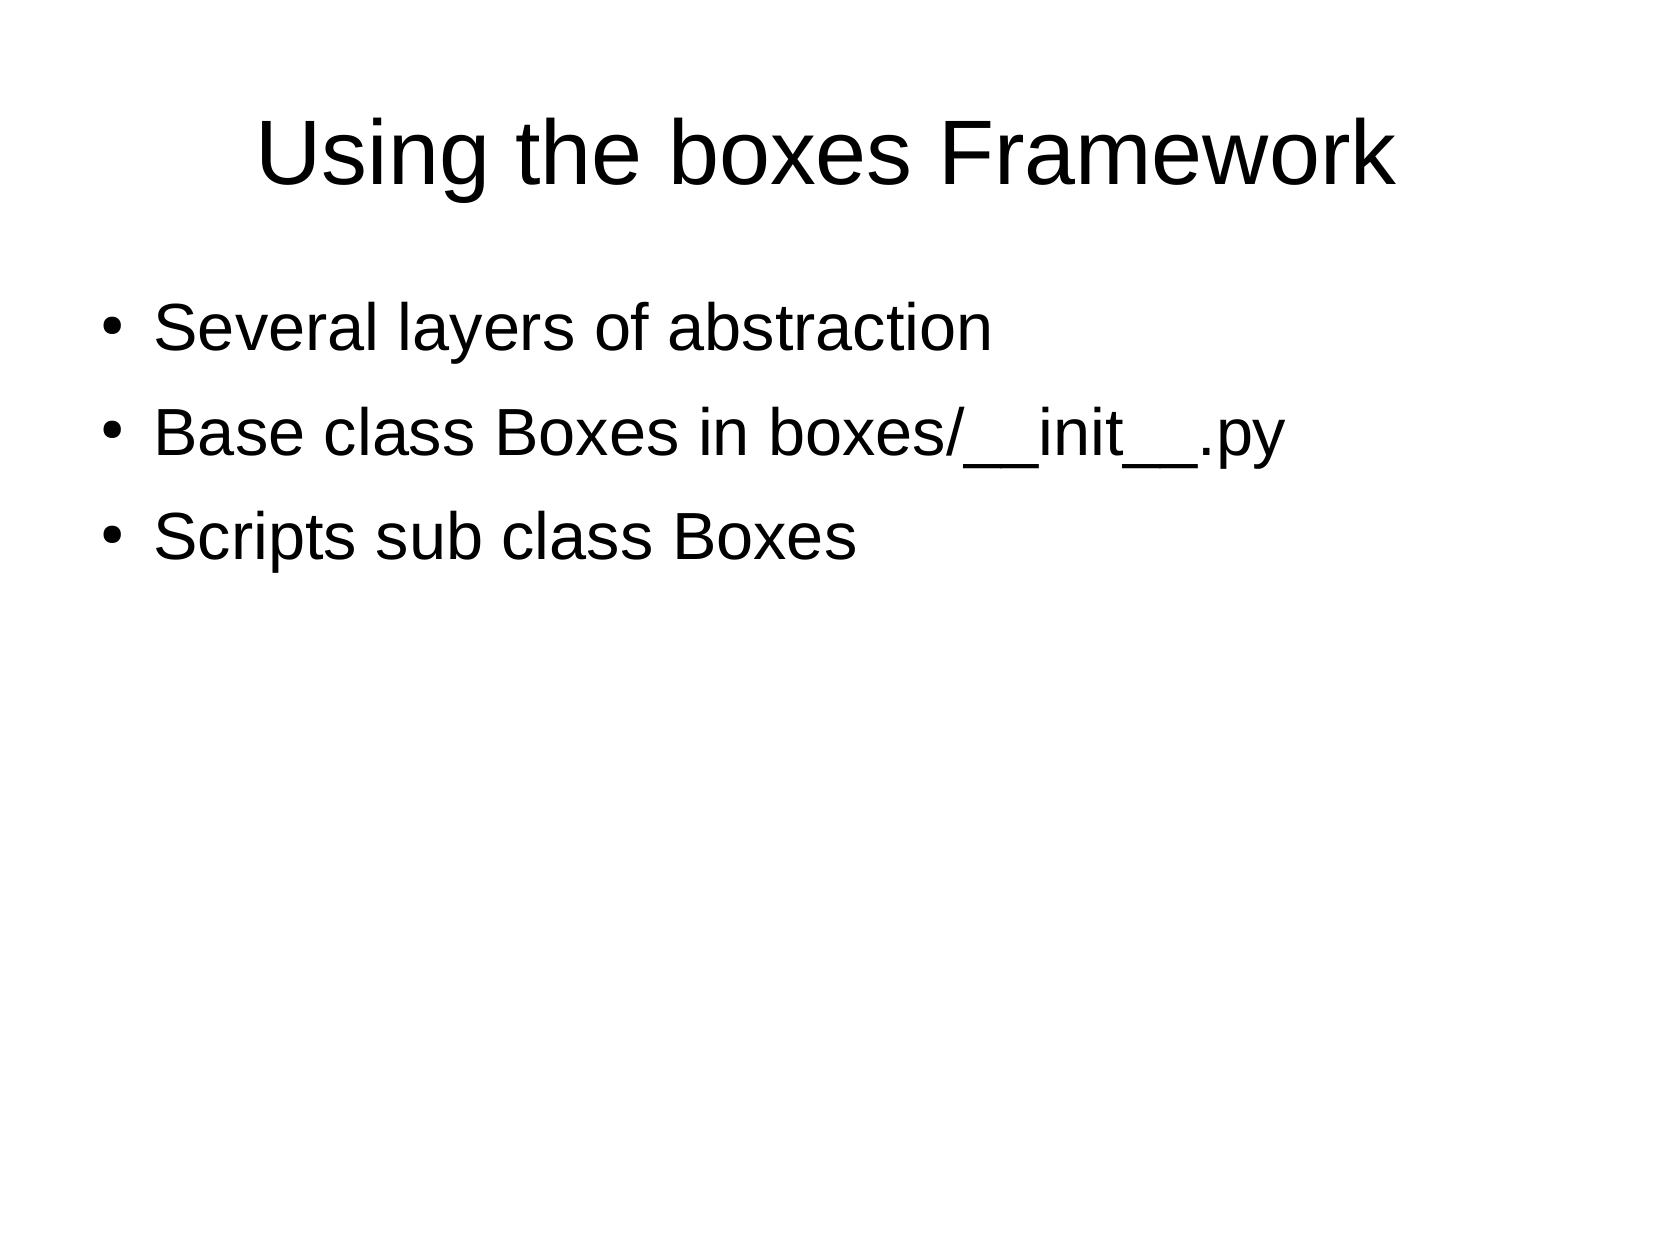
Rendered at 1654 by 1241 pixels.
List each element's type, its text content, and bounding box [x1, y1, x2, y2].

list Several layers of abstraction Base class Boxes in boxes/__init__.py Scripts sub class Boxes [82, 290, 1571, 1010]
title Using the boxes Framework [82, 49, 1571, 257]
